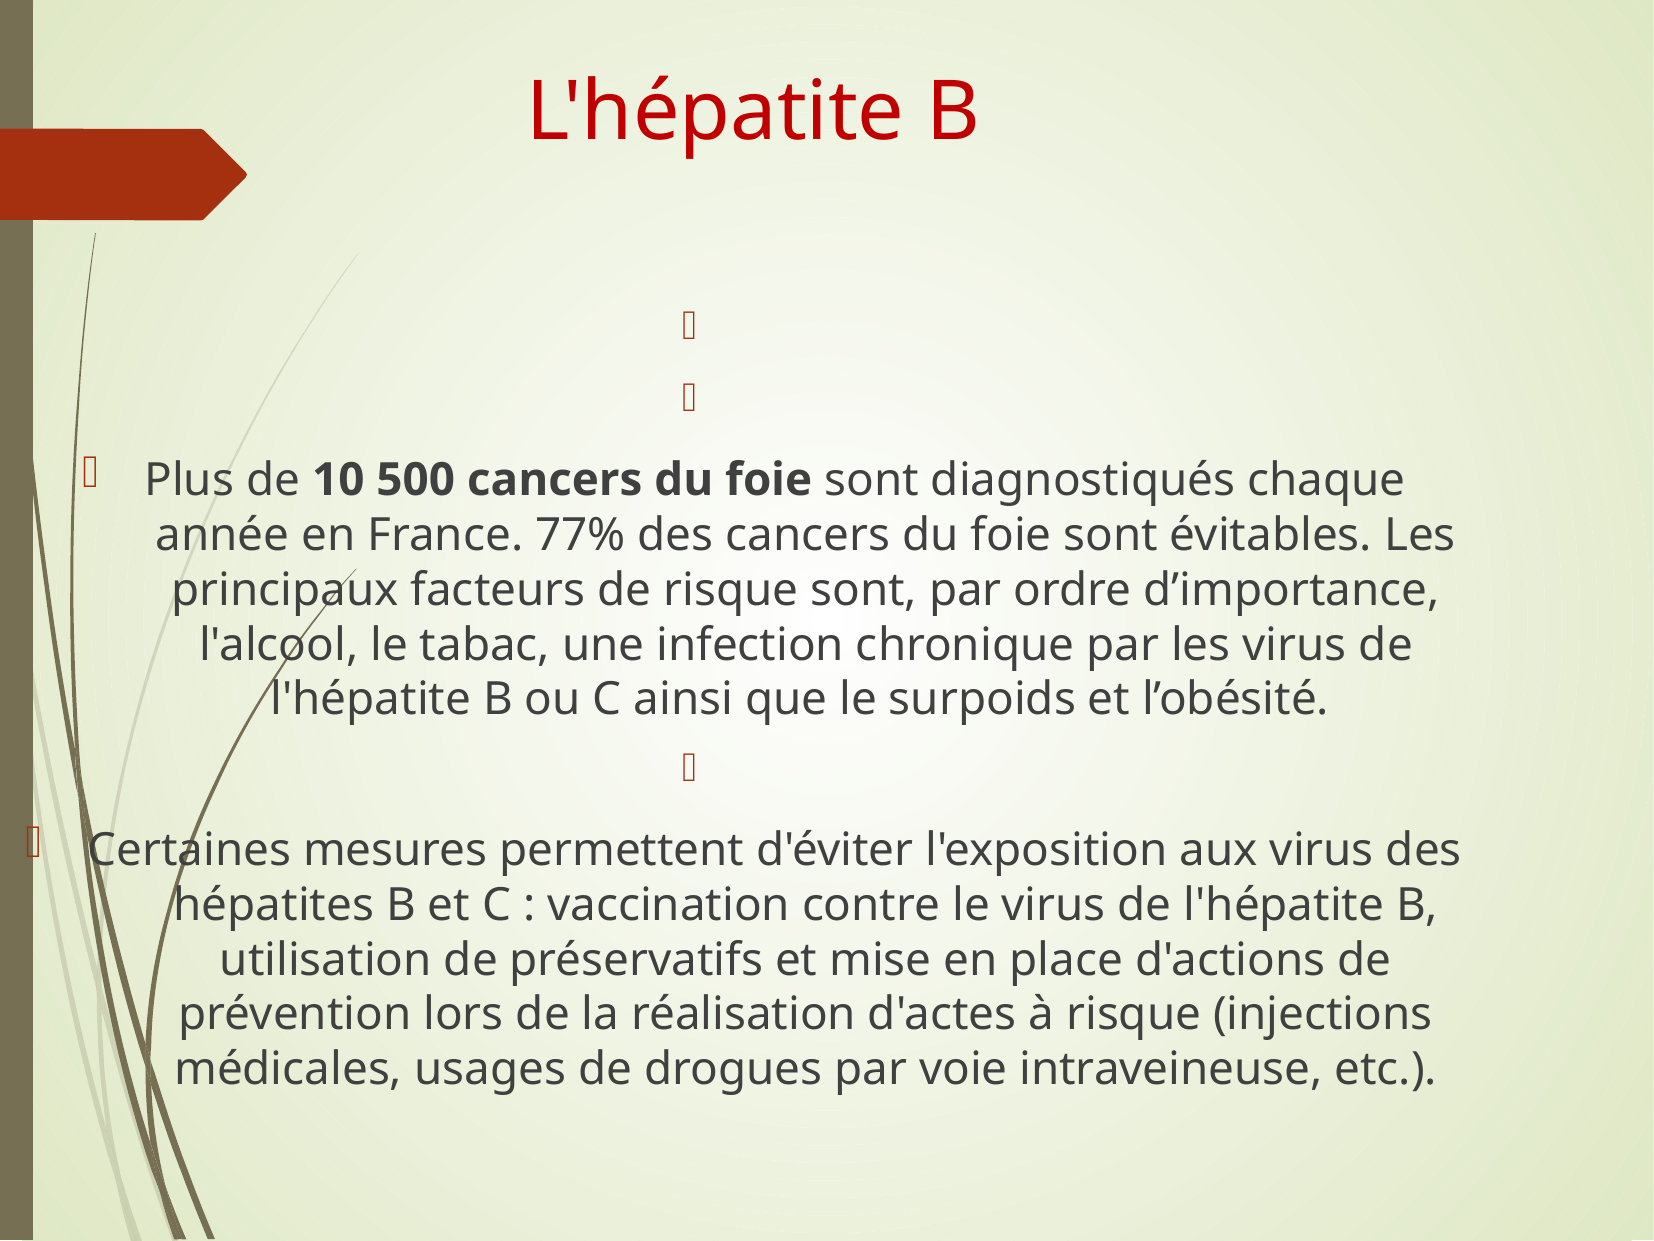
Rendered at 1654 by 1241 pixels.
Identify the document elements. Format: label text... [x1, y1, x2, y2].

subtitle Plus de 10 500 cancers du foie sont diagnostiqués chaque année en France. 77% des cancers du foie sont évitables. Les principaux facteurs de risque sont, par ordre d’importance, l'alcool, le tabac, une infection chronique par les virus de l'hépatite B ou C ainsi que le surpoids et l’obésité. Certaines mesures permettent d'éviter l'exposition aux virus des hépatites B et C : vaccination contre le virus de l'hépatite B, utilisation de préservatifs et mise en place d'actions de prévention lors de la réalisation d'actes à risque (injections médicales, usages de drogues par voie intraveineuse, etc.). [0, 290, 1489, 1109]
title L'hépatite B [511, 49, 1489, 257]
